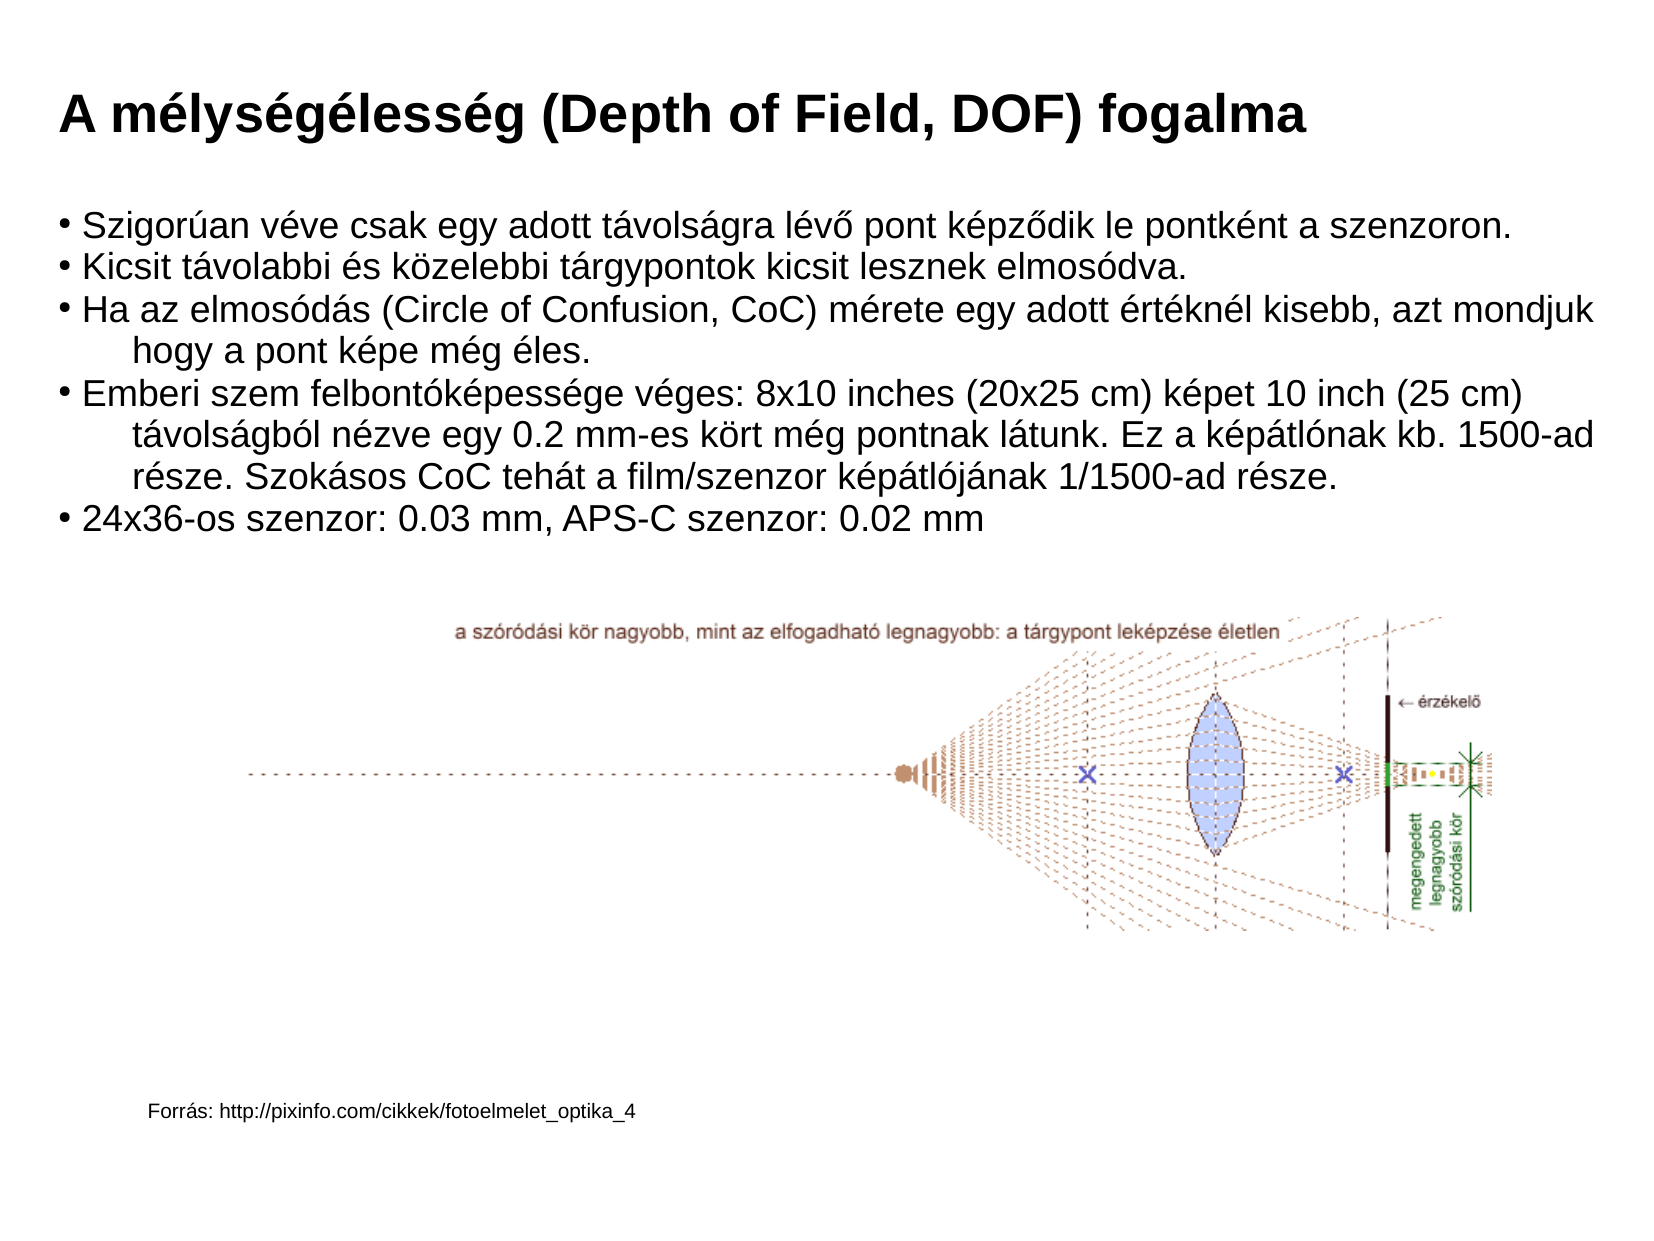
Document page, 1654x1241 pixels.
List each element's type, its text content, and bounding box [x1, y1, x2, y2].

text_box Forrás: http://pixinfo.com/cikkek/fotoelmelet_optika_4 [132, 1092, 654, 1131]
picture [241, 617, 1492, 931]
text_box A mélységélesség (Depth of Field, DOF) fogalma Szigorúan véve csak egy adott távolságra lévő pont képződik le pontként a szenzoron. Kicsit távolabbi és közelebbi tárgypontok kicsit lesznek elmosódva. Ha az elmosódás (Circle of Confusion, CoC) mérete egy adott értéknél kisebb, azt mondjuk hogy a pont képe még éles. Emberi szem felbontóképessége véges: 8x10 inches (20x25 cm) képet 10 inch (25 cm) távolságból nézve egy 0.2 mm-es kört még pontnak látunk. Ez a képátlónak kb. 1500-ad része. Szokásos CoC tehát a film/szenzor képátlójának 1/1500-ad része. 24x36-os szenzor: 0.03 mm, APS-C szenzor: 0.02 mm [43, 75, 1610, 550]
